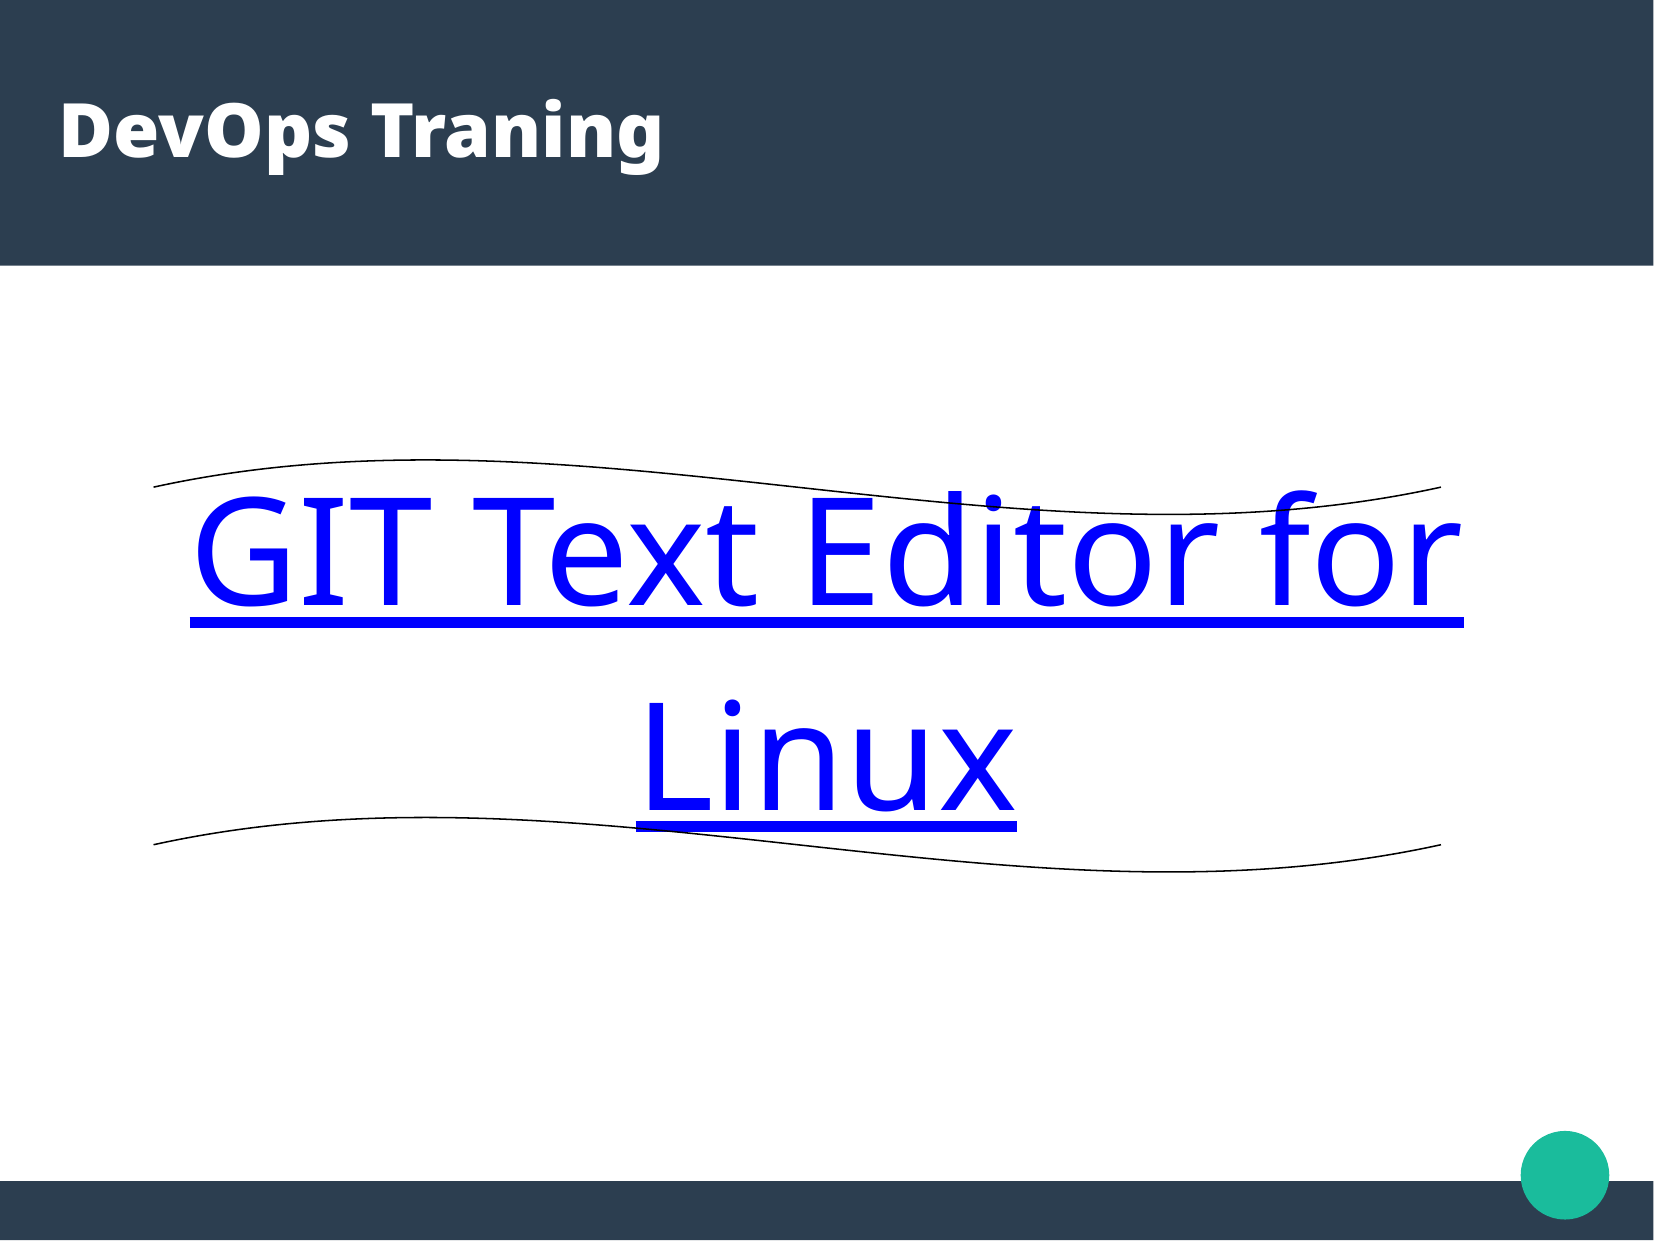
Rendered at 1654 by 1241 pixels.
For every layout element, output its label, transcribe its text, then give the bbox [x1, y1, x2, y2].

title DevOps Traning [59, 49, 1595, 207]
subtitle GIT Text Editor for Linux [82, 290, 1571, 1010]
